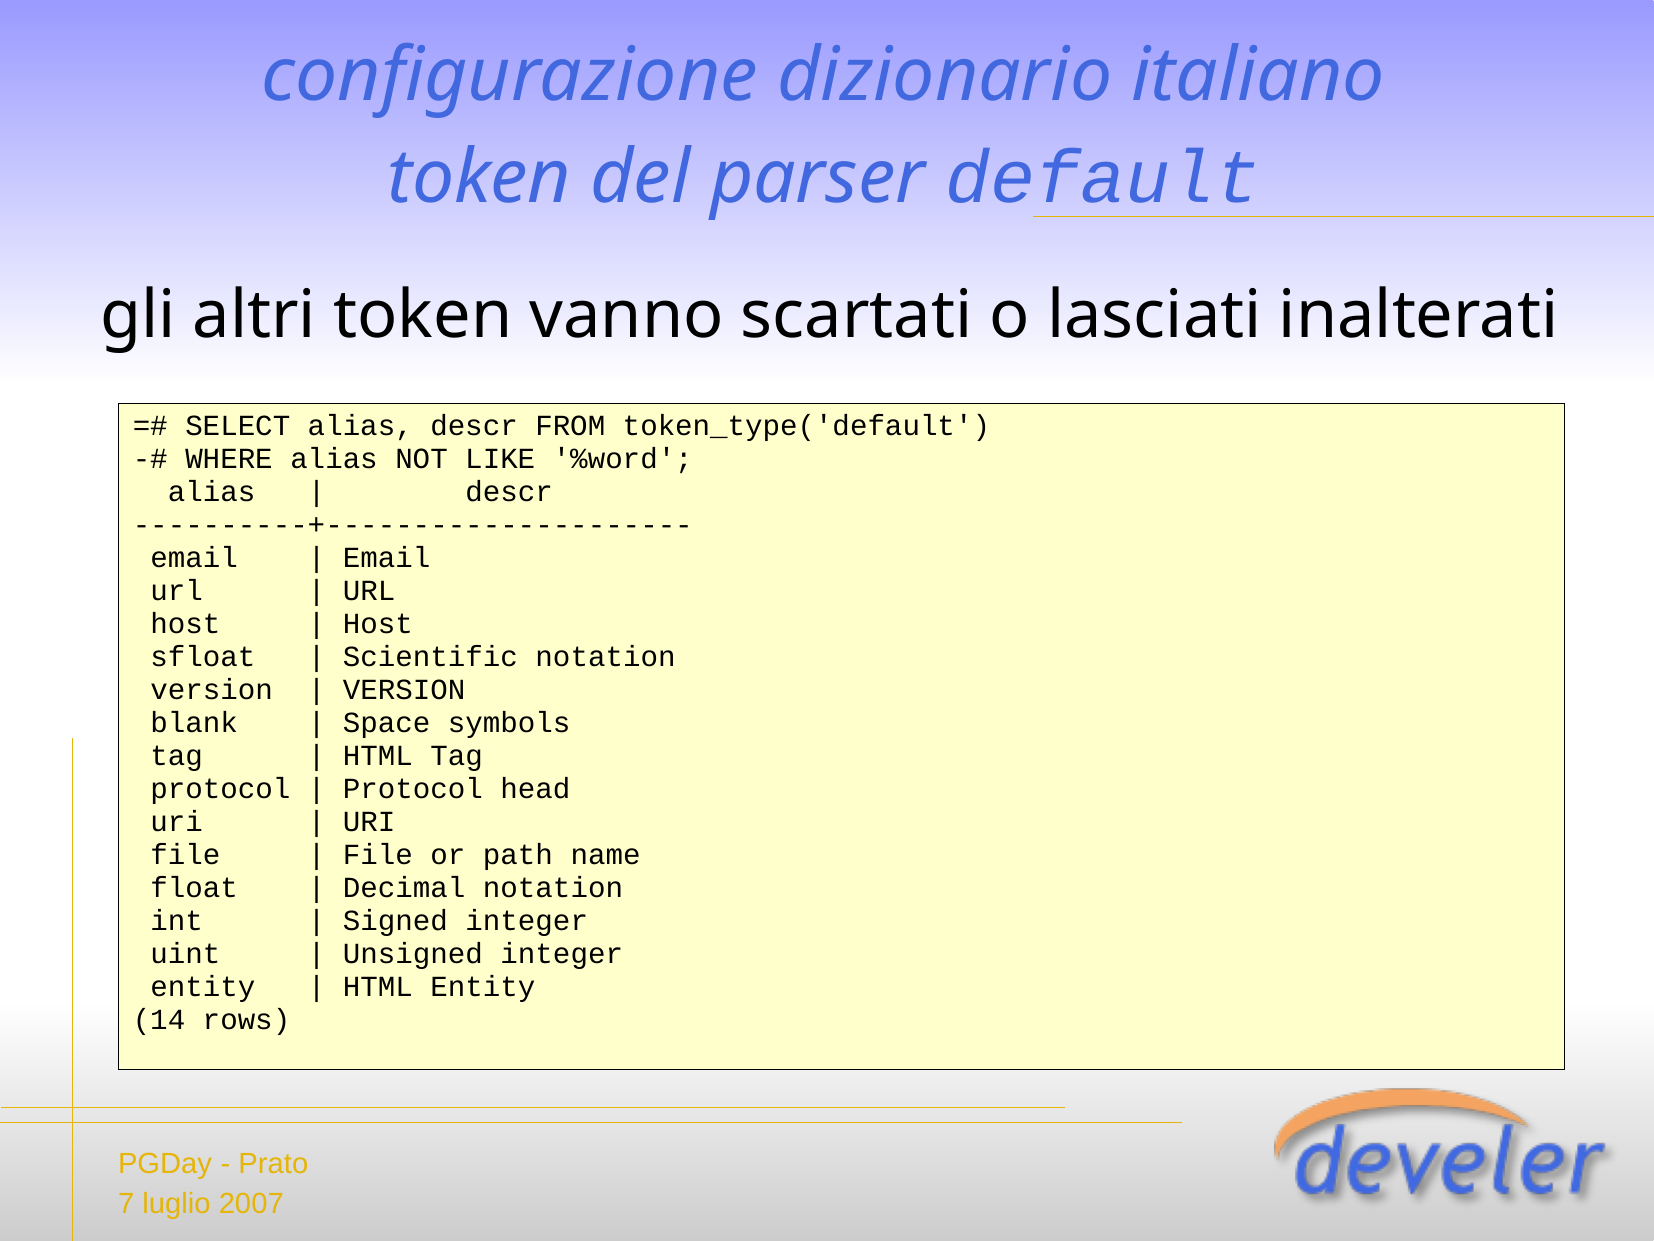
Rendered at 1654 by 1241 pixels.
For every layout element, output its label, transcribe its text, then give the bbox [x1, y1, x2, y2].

title configurazione dizionario italiano token del parser default [82, 29, 1565, 217]
list gli altri token vanno scartati o lasciati inalterati [82, 265, 1571, 1093]
picture [1269, 1083, 1622, 1211]
